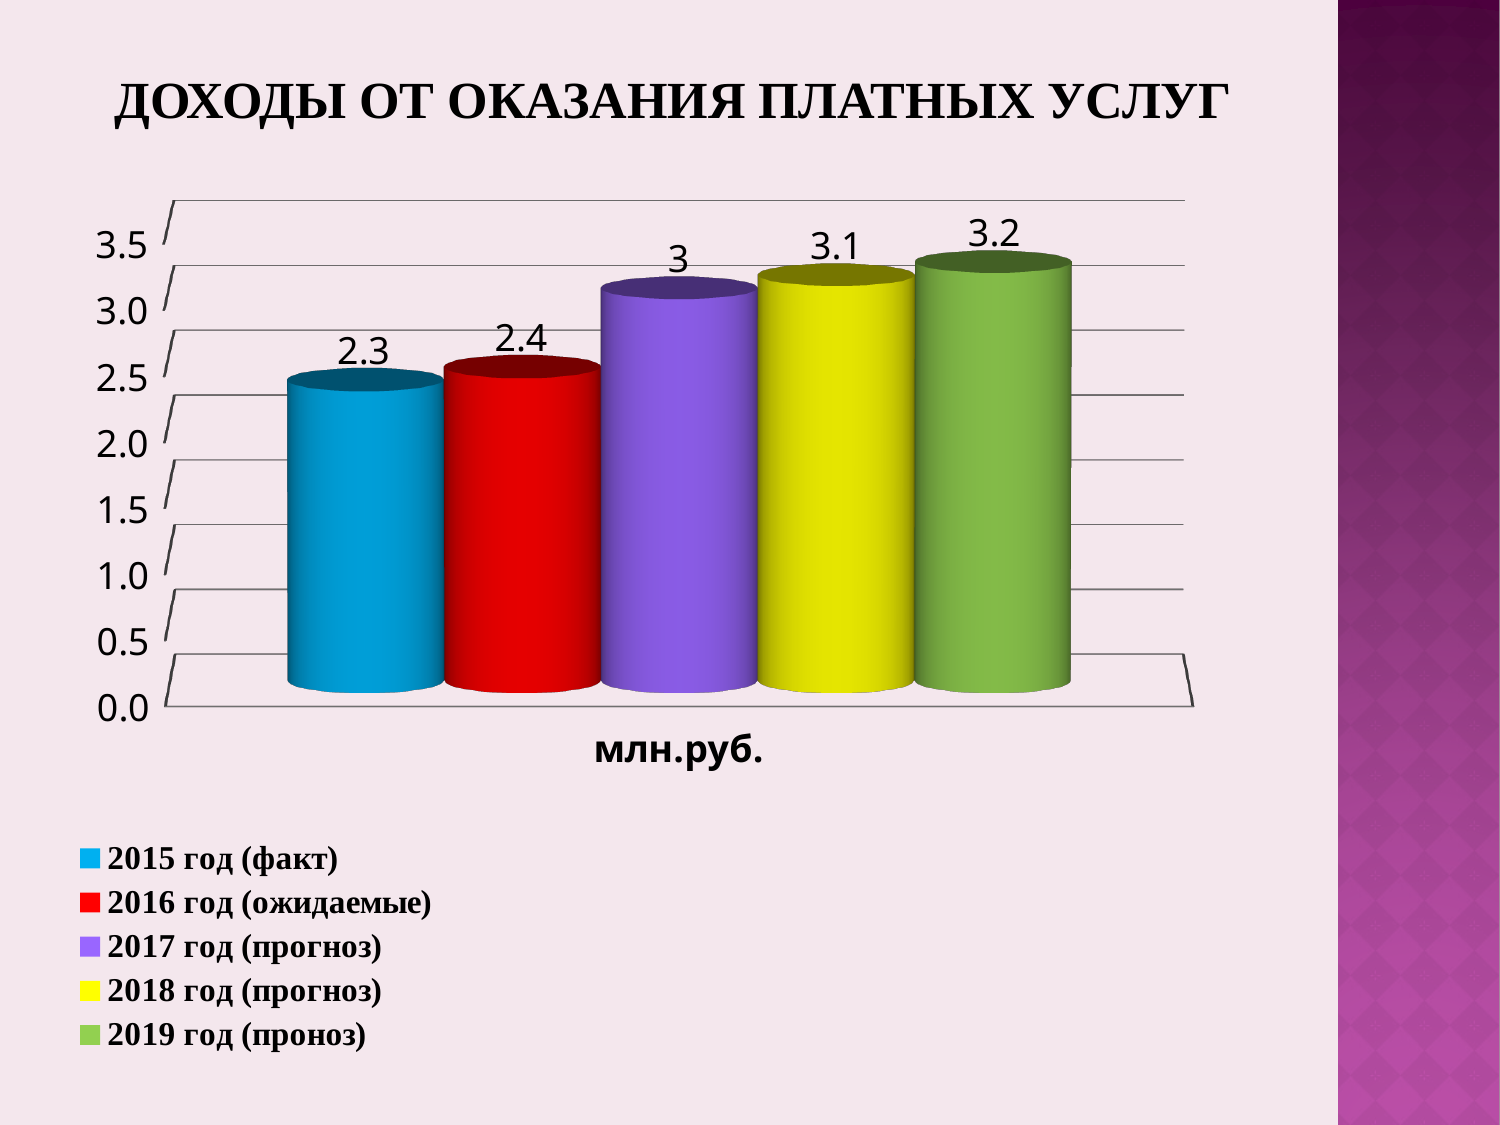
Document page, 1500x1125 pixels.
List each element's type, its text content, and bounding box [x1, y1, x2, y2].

chart [46, 152, 1314, 1079]
title Доходы от оказания платных услуг [58, 35, 1289, 129]
